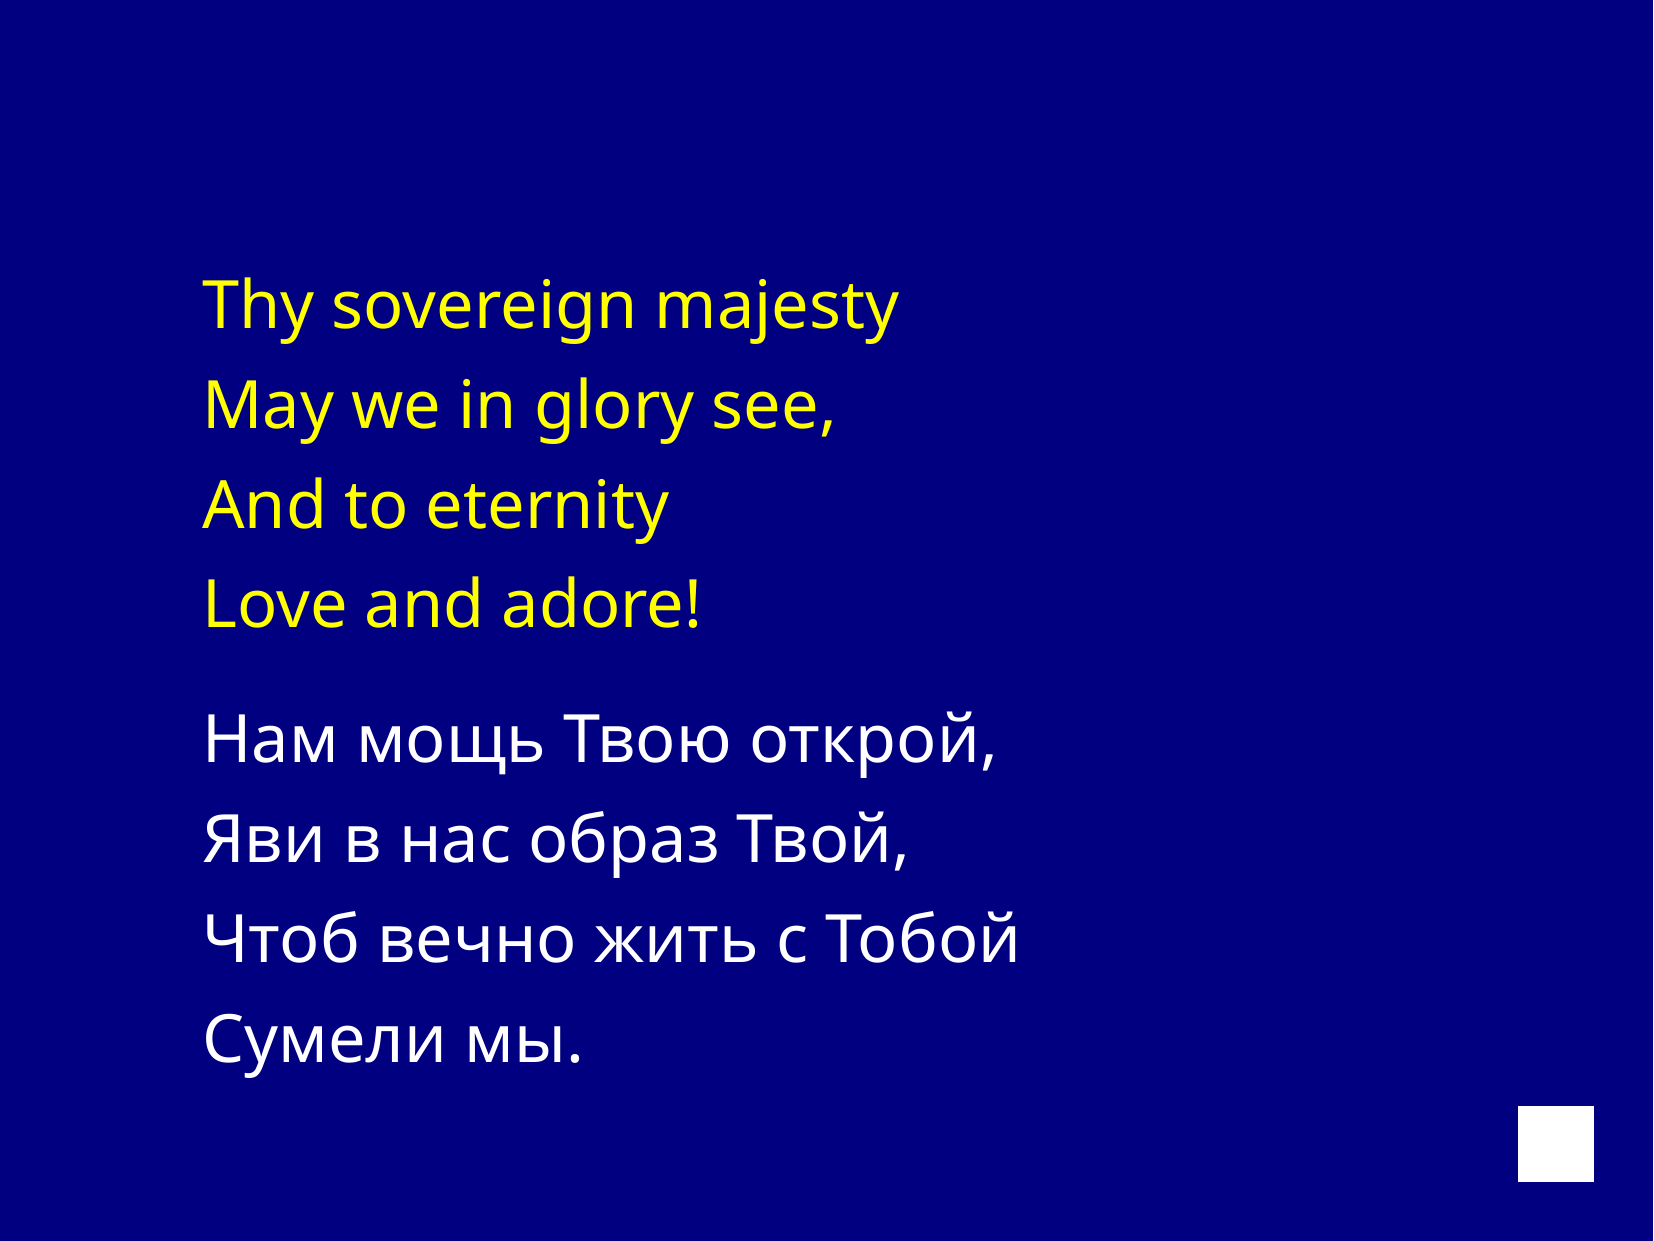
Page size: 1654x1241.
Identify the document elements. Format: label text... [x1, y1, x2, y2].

text_box Thy sovereign majesty May we in glory see, And to eternity Love and adore! [75, 150, 1576, 638]
text_box [1518, 1106, 1594, 1182]
text_box Нам мощь Твою открой, Яви в нас образ Твой, Чтоб вечно жить с Тобой Сумели мы. [75, 675, 1576, 1163]
